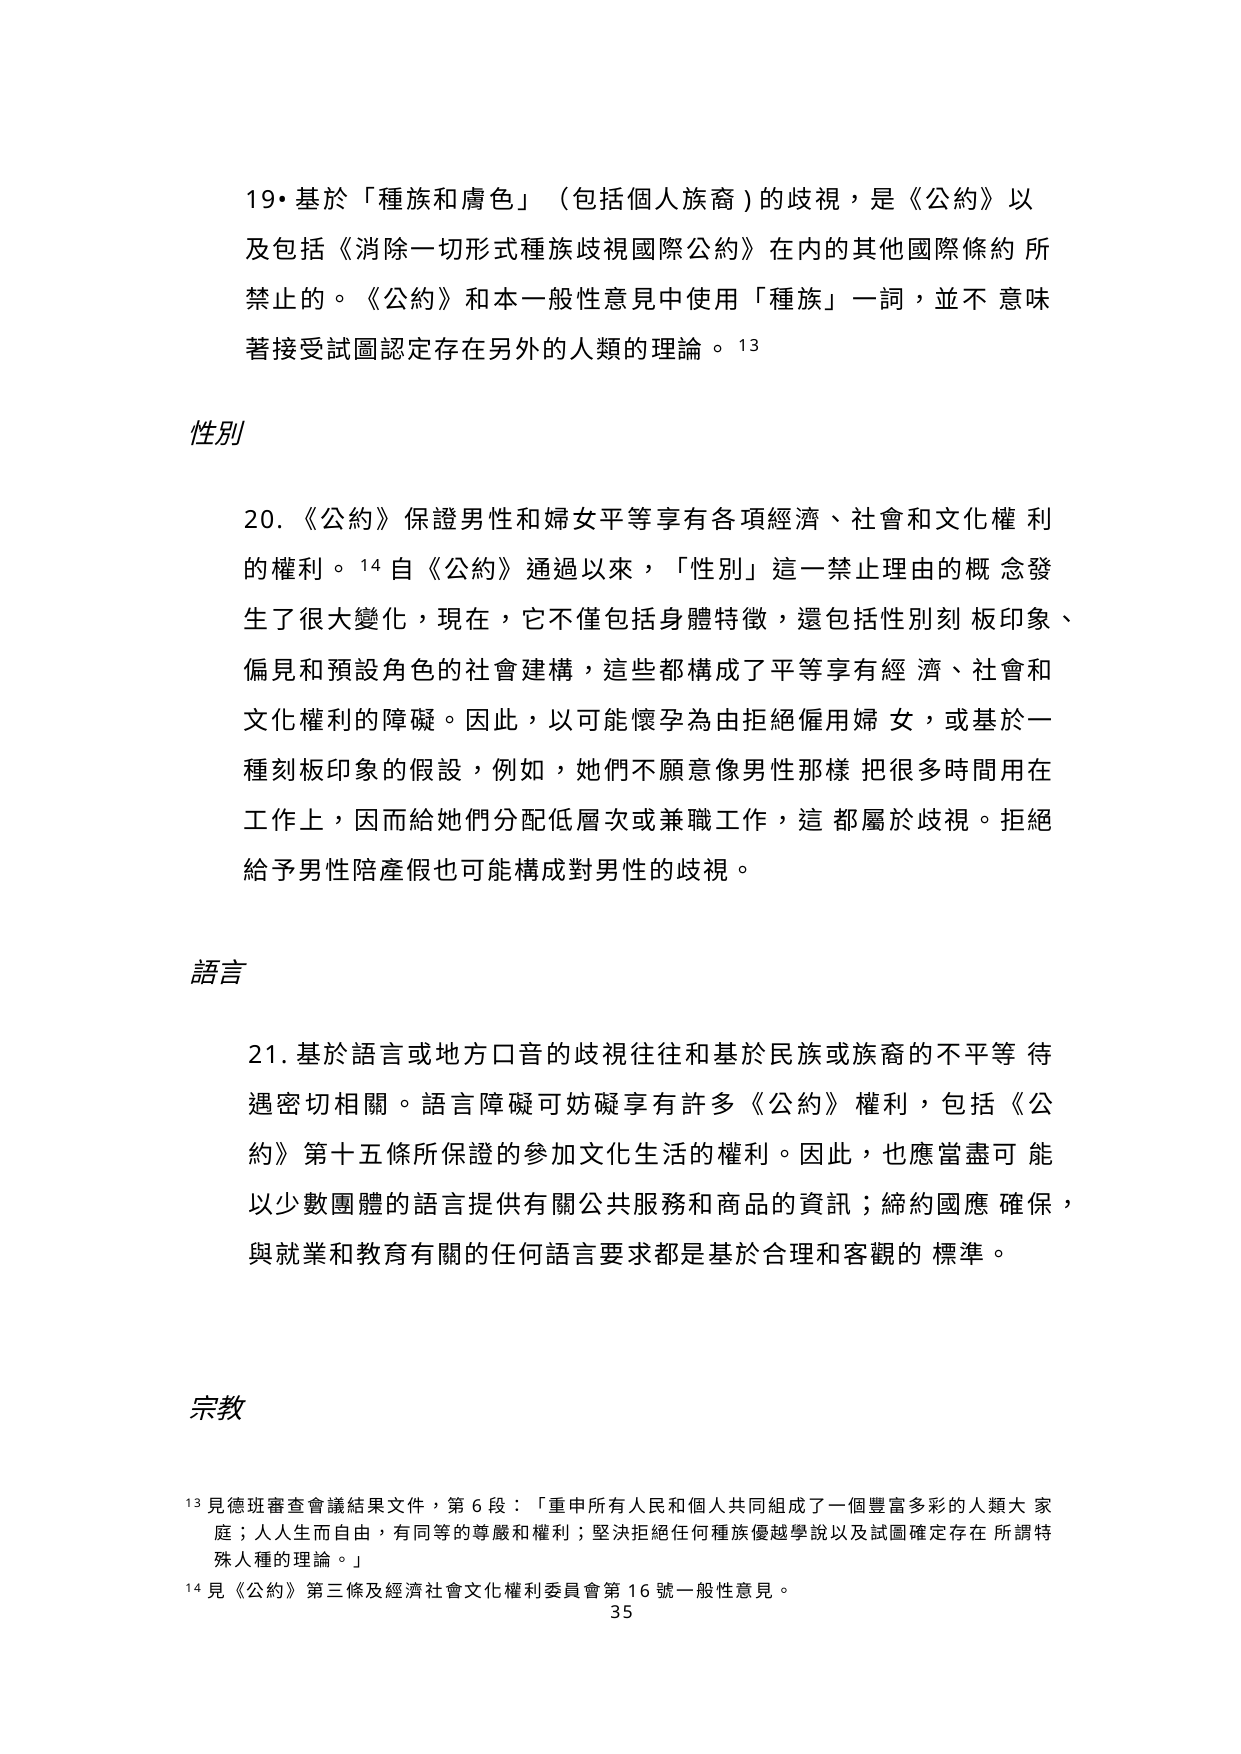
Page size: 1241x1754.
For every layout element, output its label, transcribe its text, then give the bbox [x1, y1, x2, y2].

text_box 20.《公約》保證男性和婦女平等享有各項經濟、社會和文化權 利的權利。14自《公約》通過以來，「性別」這一禁止理由的概 念發生了很大變化，現在，它不僅包括身體特徵，還包括性別刻 板印象、偏見和預設角色的社會建構，這些都構成了平等享有經 濟、社會和文化權利的障礙。因此，以可能懷孕為由拒絕僱用婦 女，或基於一種刻板印象的假設，例如，她們不願意像男性那樣 把很多時間用在工作上，因而給她們分配低層次或兼職工作，這 都屬於歧視。拒絕給予男性陪產假也可能構成對男性的歧視。 [244, 484, 1055, 867]
text_box 19•基於「種族和膚色」（包括個人族裔)的歧視，是《公約》以 及包括《消除一切形式種族歧視國際公約》在内的其他國際條約 所禁止的。《公約》和本一般性意見中使用「種族」一詞，並不 意味著接受試圖認定存在另外的人類的理論。13 [245, 164, 1053, 347]
text_box 性別 [188, 416, 252, 448]
text_box 語言 21.基於語言或地方口音的歧視往往和基於民族或族裔的不平等 待遇密切相關。語言障礙可妨礙享有許多《公約》權利，包括《公 約》第十五條所保證的參加文化生活的權利。因此，也應當盡可 能以少數團體的語言提供有關公共服務和商品的資訊；締約國應 確保，與就業和教育有關的任何語言要求都是基於合理和客觀的 標準。 [190, 955, 1055, 1304]
text_box 宗教 [189, 1391, 250, 1424]
text_box 14見《公約》第三條及經濟社會文化權利委員會第16號一般性意見。 35 [185, 1574, 1054, 1622]
text_box 13見德班審查會議結果文件，第6段：「重申所有人民和個人共同組成了一個豐富多彩的人類大 家庭；人人生而自由，有同等的尊嚴和權利；堅決拒絕任何種族優越學說以及試圖確定存在 所謂特殊人種的理論。」 [185, 1489, 1054, 1570]
